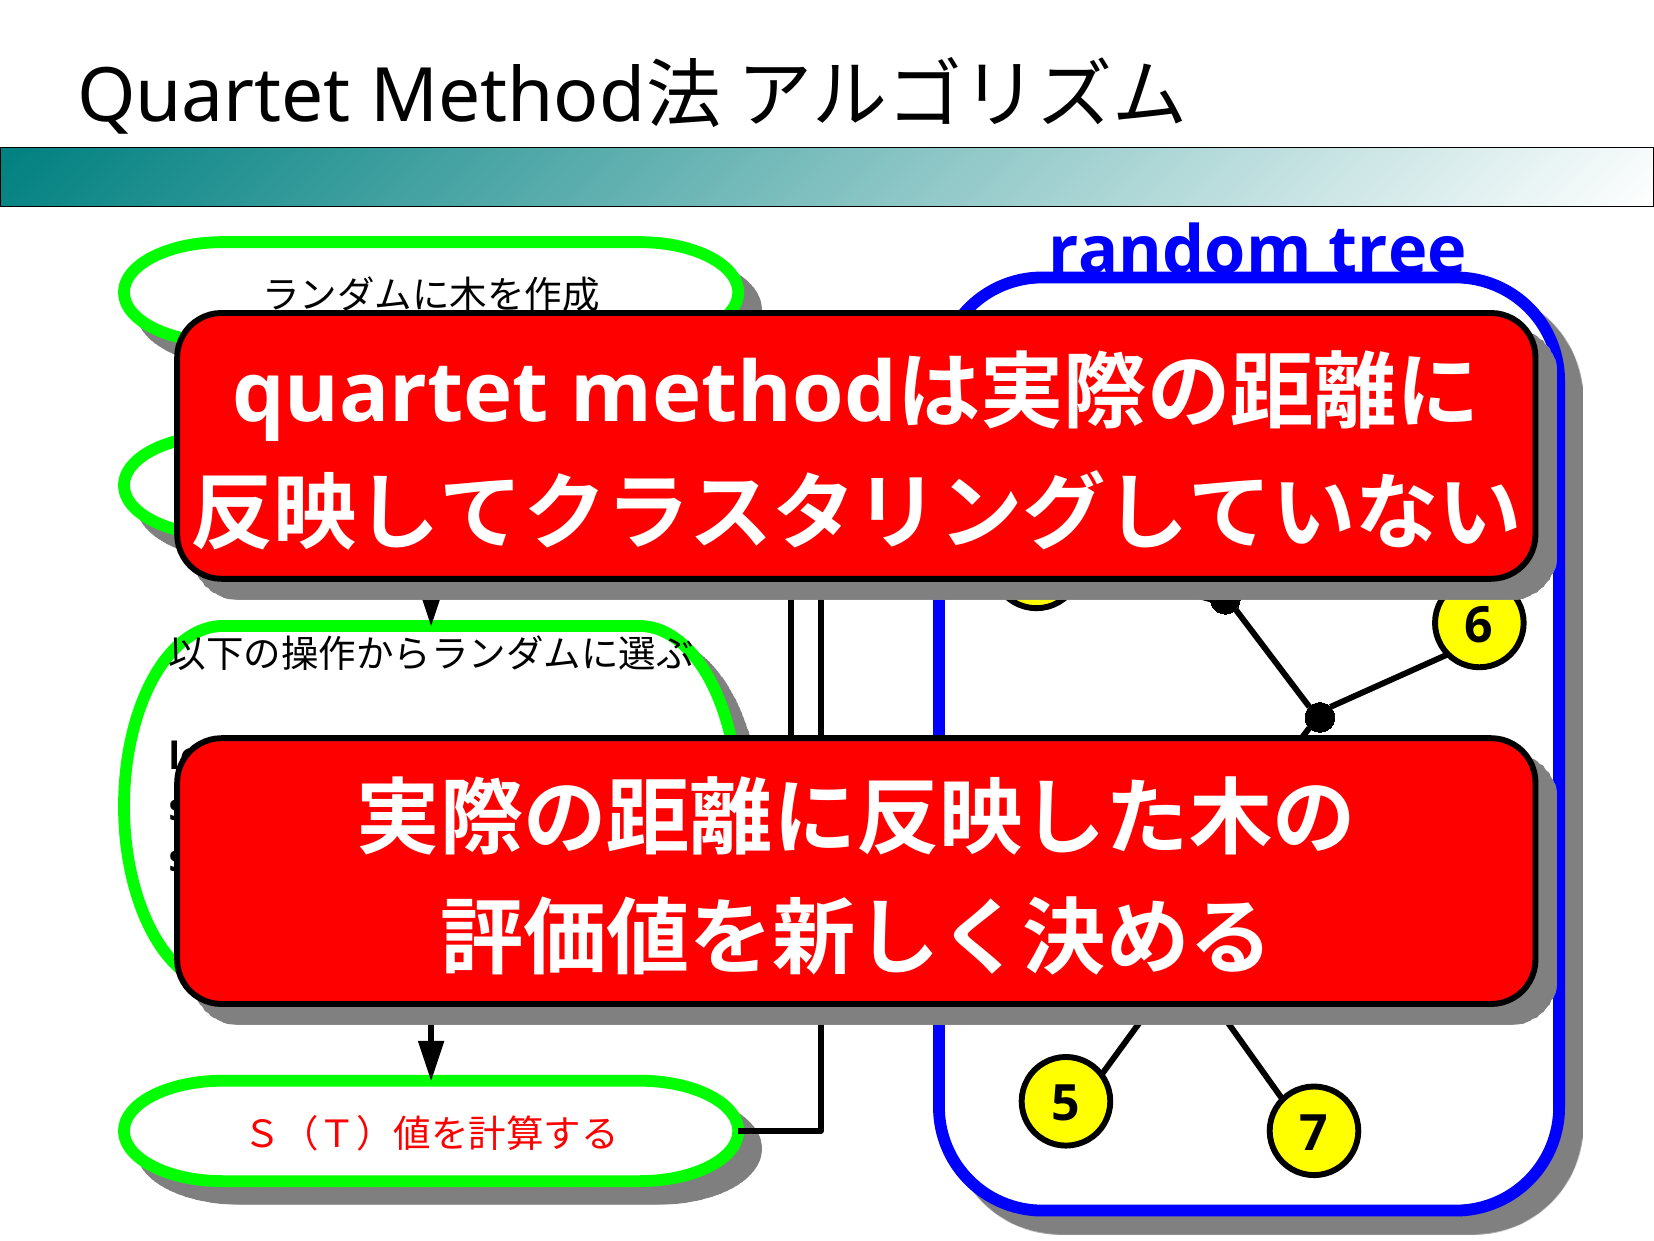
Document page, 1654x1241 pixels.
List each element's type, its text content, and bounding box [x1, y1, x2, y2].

text_box 7 [1269, 1086, 1359, 1176]
text_box quartet methodは実際の距離に 反映してクラスタリングしていない [177, 312, 1536, 579]
text_box [938, 277, 1560, 1211]
text_box Ｓ（Ｔ）値を計算する [124, 1080, 739, 1182]
title Quartet Method法 アルゴリズム [77, 29, 1566, 148]
text_box 以下の操作からランダムに選ぶ leaf swap subtree swap subtree transfer K回繰り返す [124, 625, 731, 966]
text_box 4 [994, 579, 1079, 609]
text_box random tree [1053, 194, 1463, 282]
text_box Ｓ（Ｔ）値を計算する [124, 440, 177, 530]
text_box 5 [1021, 1056, 1111, 1146]
text_box 6 [1435, 579, 1524, 668]
text_box 実際の距離に反映した木の 評価値を新しく決める [177, 738, 1536, 1004]
text_box ランダムに木を作成 [124, 242, 739, 338]
